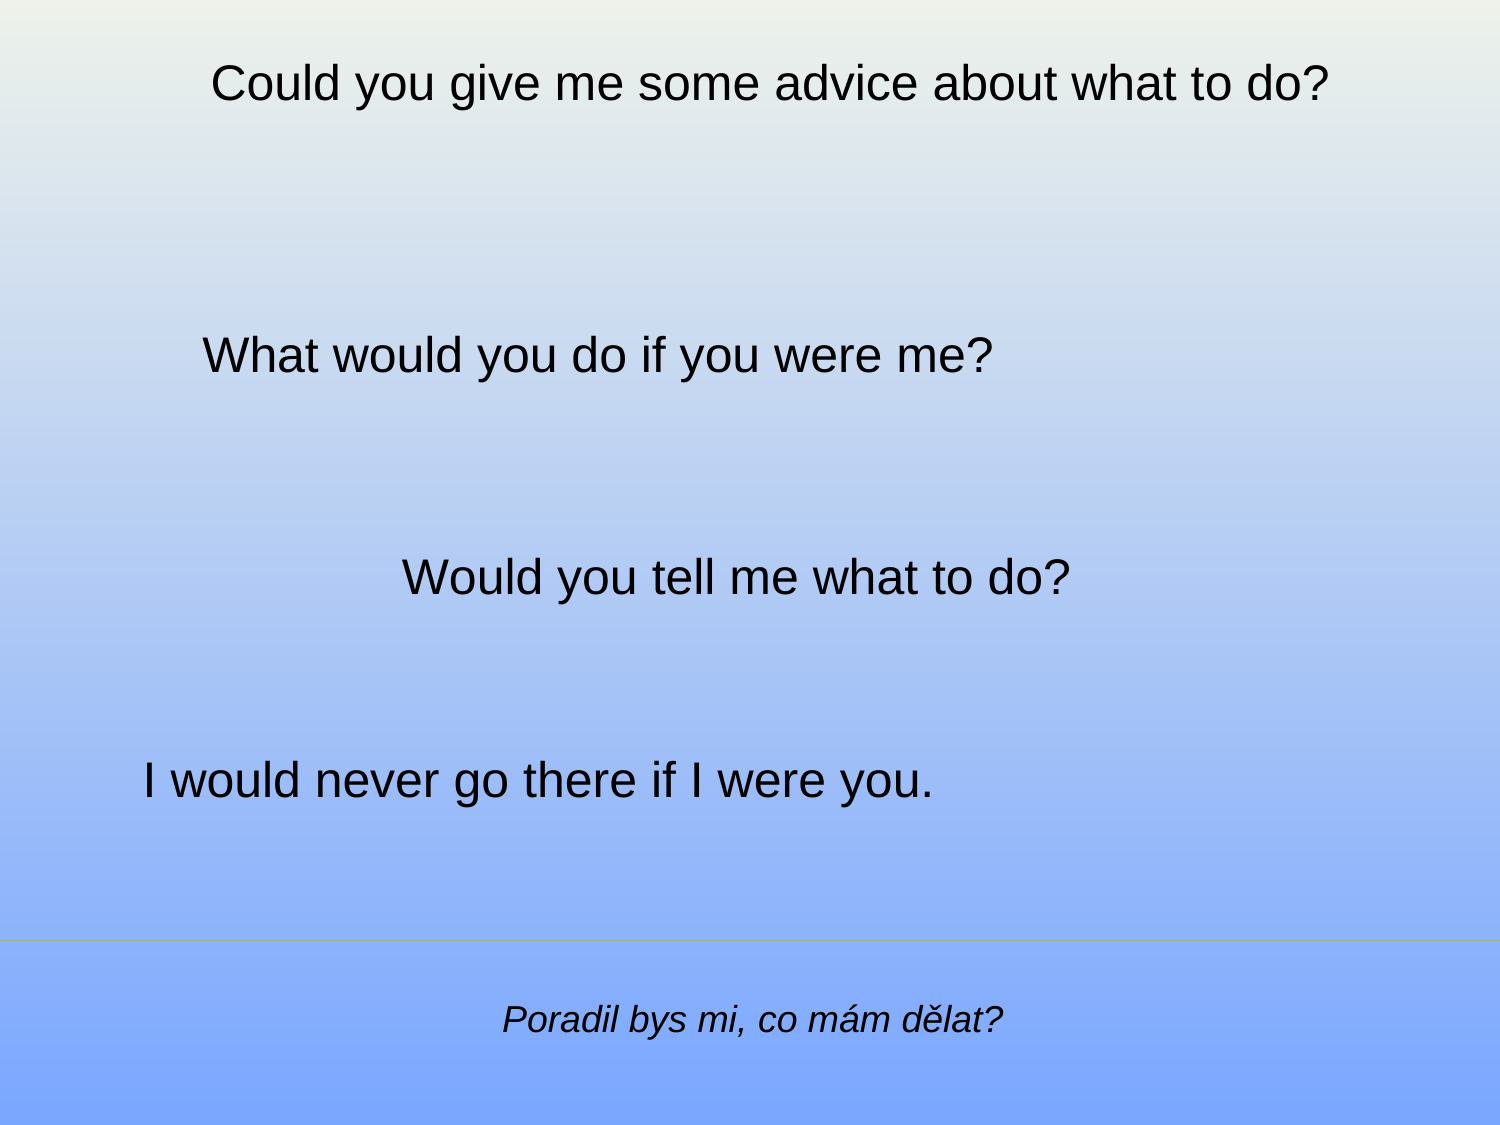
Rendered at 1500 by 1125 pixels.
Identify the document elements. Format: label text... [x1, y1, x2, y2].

text_box Would you tell me what to do? [387, 537, 1087, 613]
text_box Poradil bys mi, co mám dělat? [487, 987, 1019, 1049]
text_box What would you do if you were me? [187, 314, 1010, 390]
text_box Could you give me some advice about what to do? [41, 42, 1500, 119]
text_box I would never go there if I were you. [127, 739, 951, 816]
